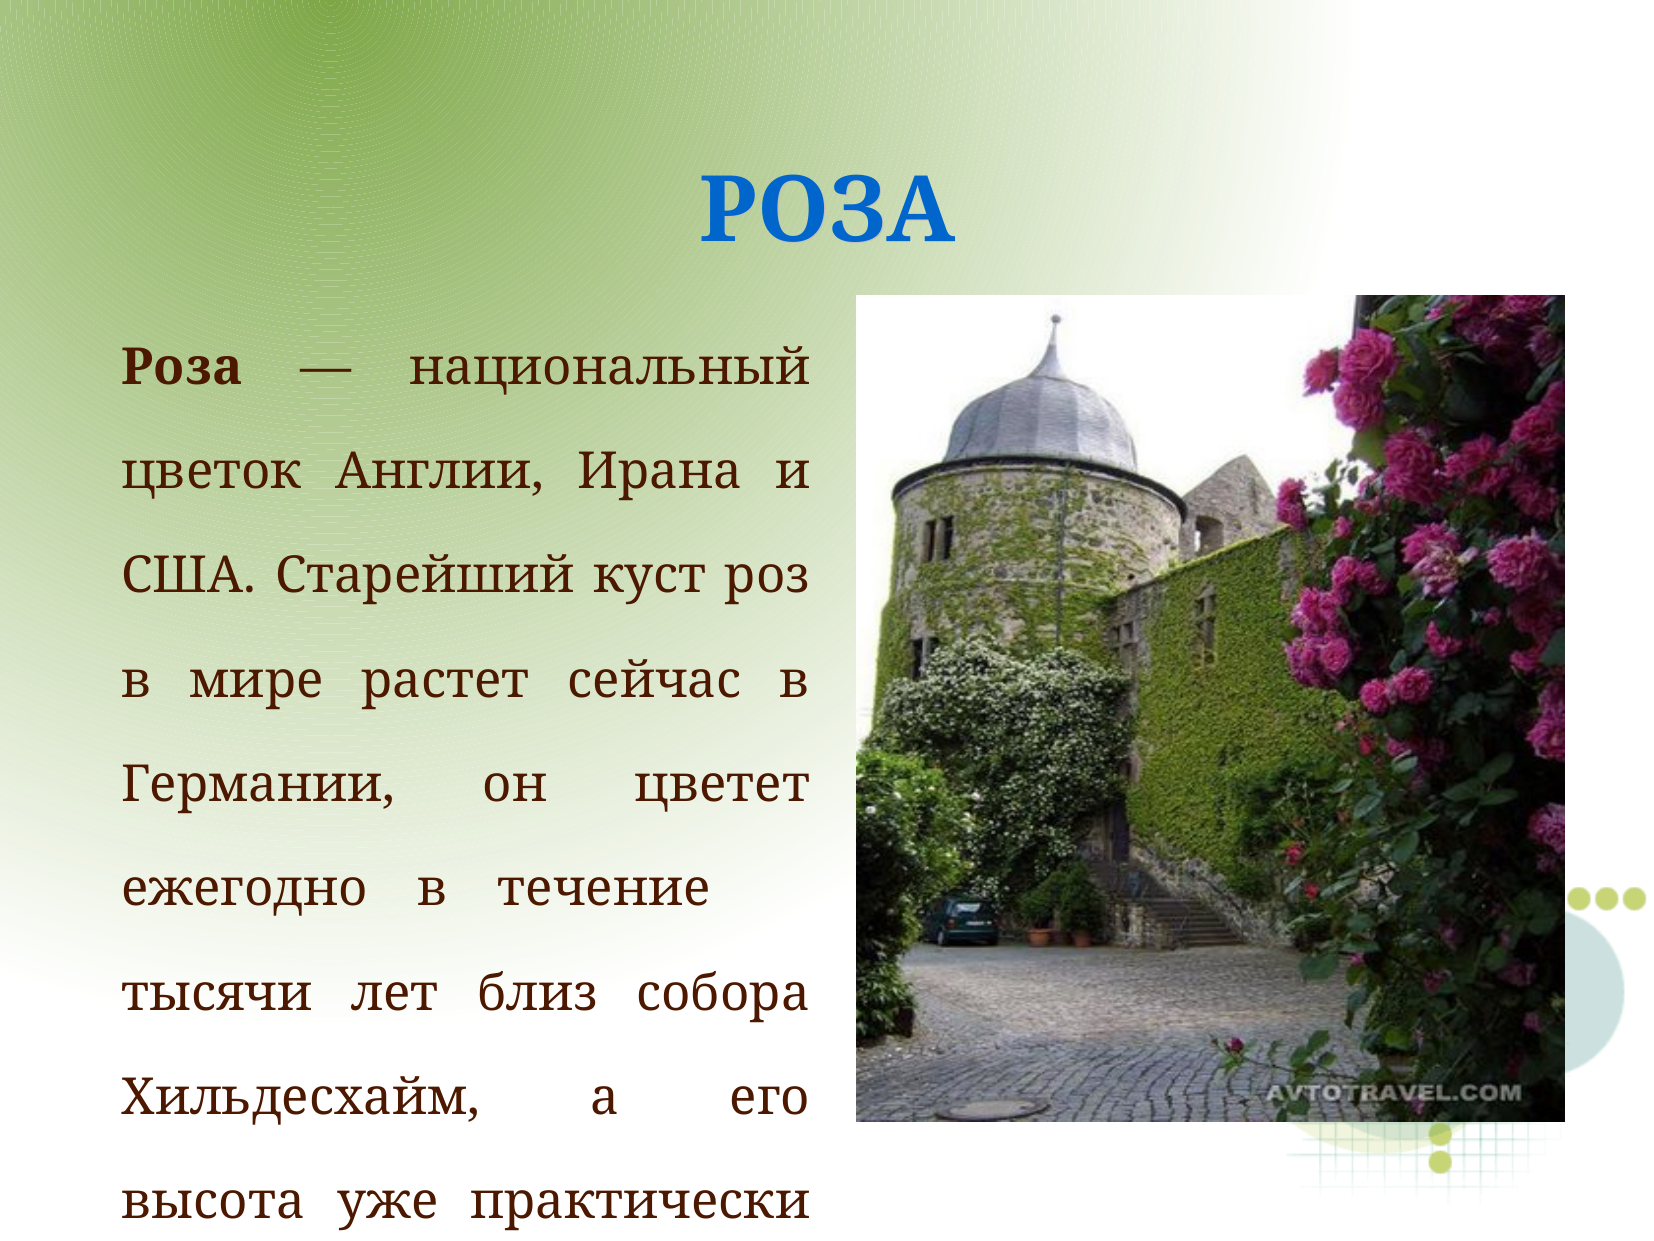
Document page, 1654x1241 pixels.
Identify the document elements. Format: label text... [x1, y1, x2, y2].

picture [856, 295, 1654, 1211]
title РОЗА [121, 102, 1534, 311]
list Роза ― национальный цветок Англии, Ирана и США. Старейший куст роз в мире растет сейчас в Германии, он цветет ежегодно в течение тысячи лет близ собора Хильдесхайм, а его высота уже практически сравнялась с высотой здания. [121, 295, 811, 1133]
